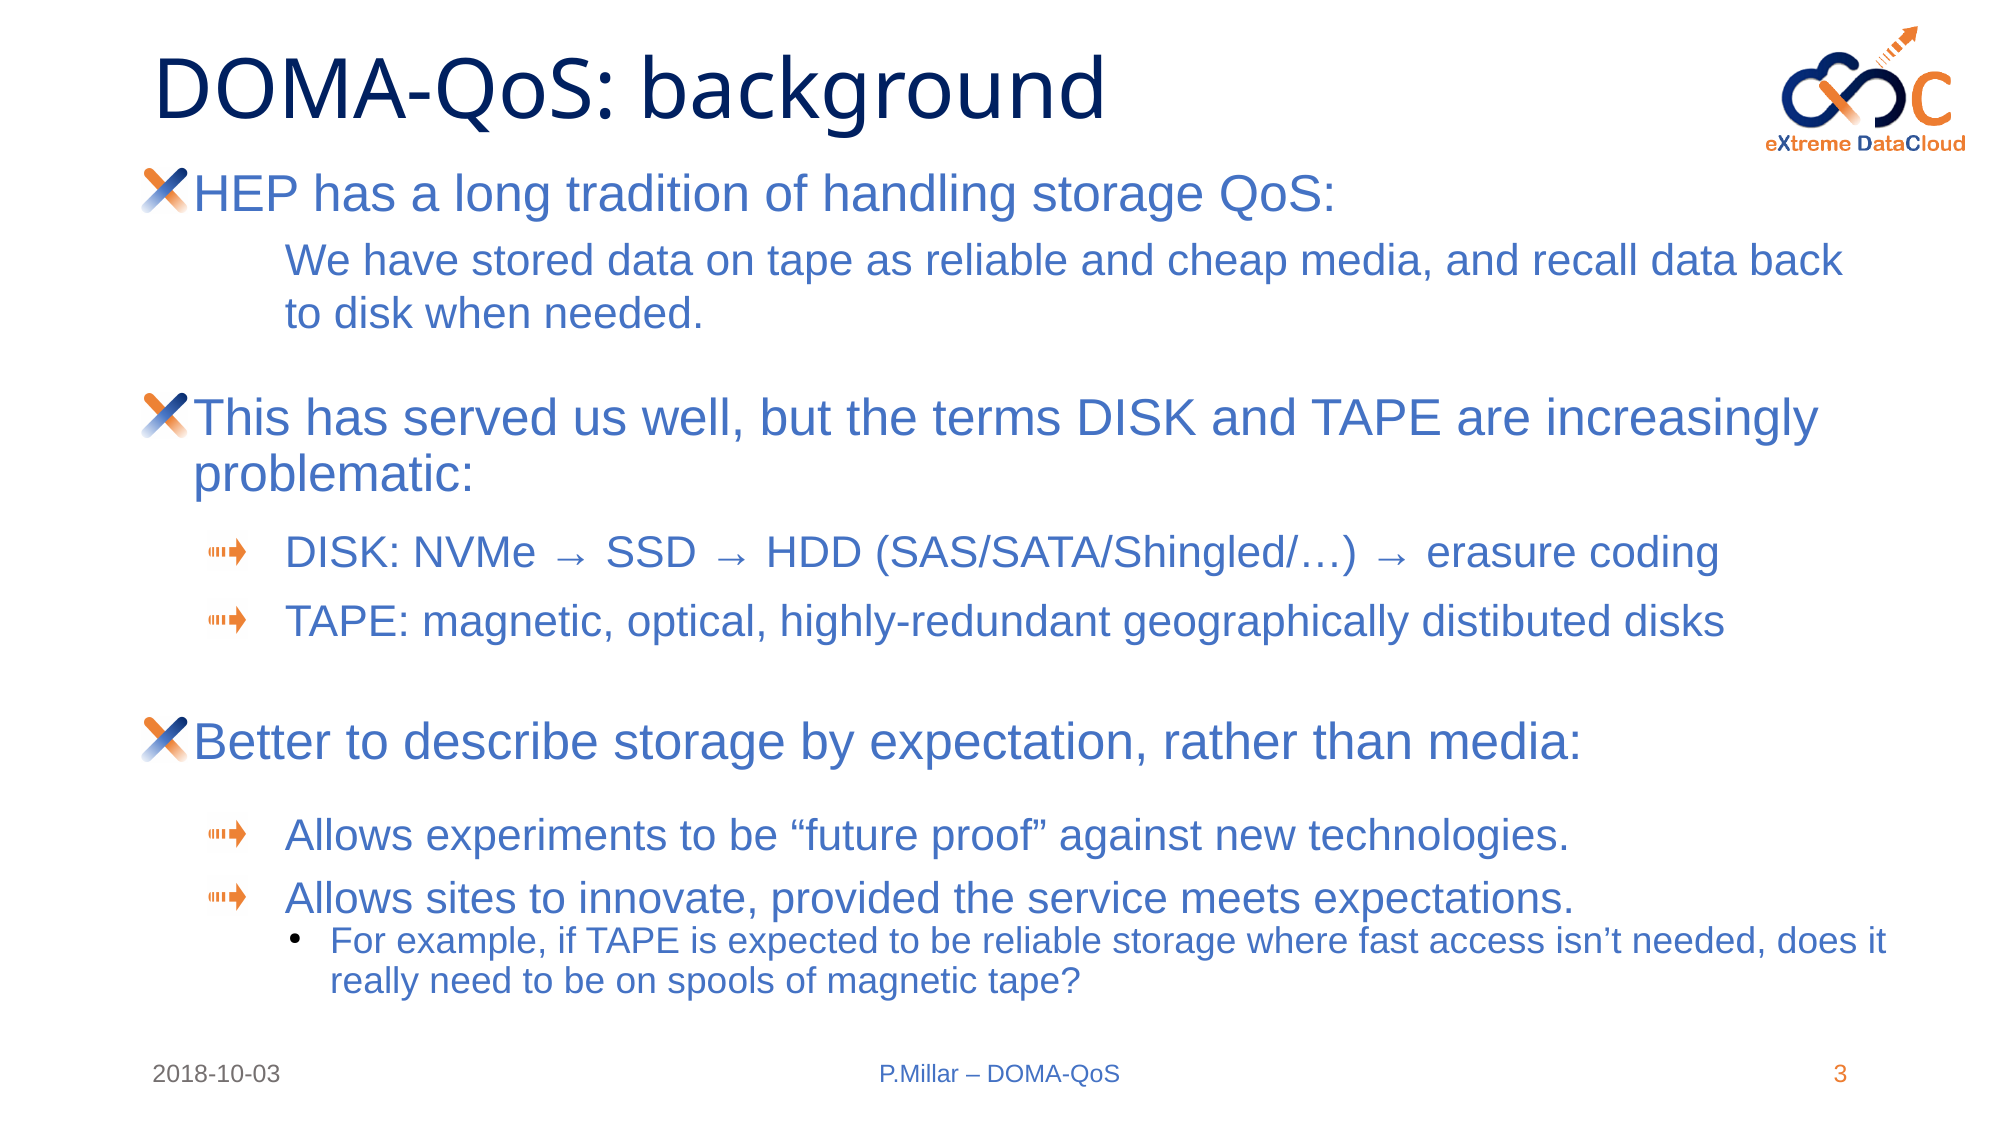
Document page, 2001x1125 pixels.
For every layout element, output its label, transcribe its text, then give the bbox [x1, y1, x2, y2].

title DOMA-QoS: background [137, 18, 1777, 151]
list HEP has a long tradition of handling storage QoS: We have stored data on tape as reliable and cheap media, and recall data back to disk when needed. This has served us well, but the terms DISK and TAPE are increasingly problematic: DISK: NVMe → SSD → HDD (SAS/SATA/Shingled/…) → erasure coding TAPE: magnetic, optical, highly-redundant geographically distibuted disks Better to describe storage by expectation, rather than media: Allows experiments to be “future proof” against new technologies. Allows sites to innovate, provided the service meets expectations. For example, if TAPE is expected to be reliable storage where fast access isn’t needed, does it really need to be on spools of magnetic tape? [126, 151, 1905, 1017]
slide_number 2018-10-03 [137, 1042, 588, 1103]
picture [1777, 18, 1985, 170]
footer P.Millar – DOMA-QoS [662, 1042, 1338, 1103]
slide_number <number> [1412, 1042, 1863, 1103]
